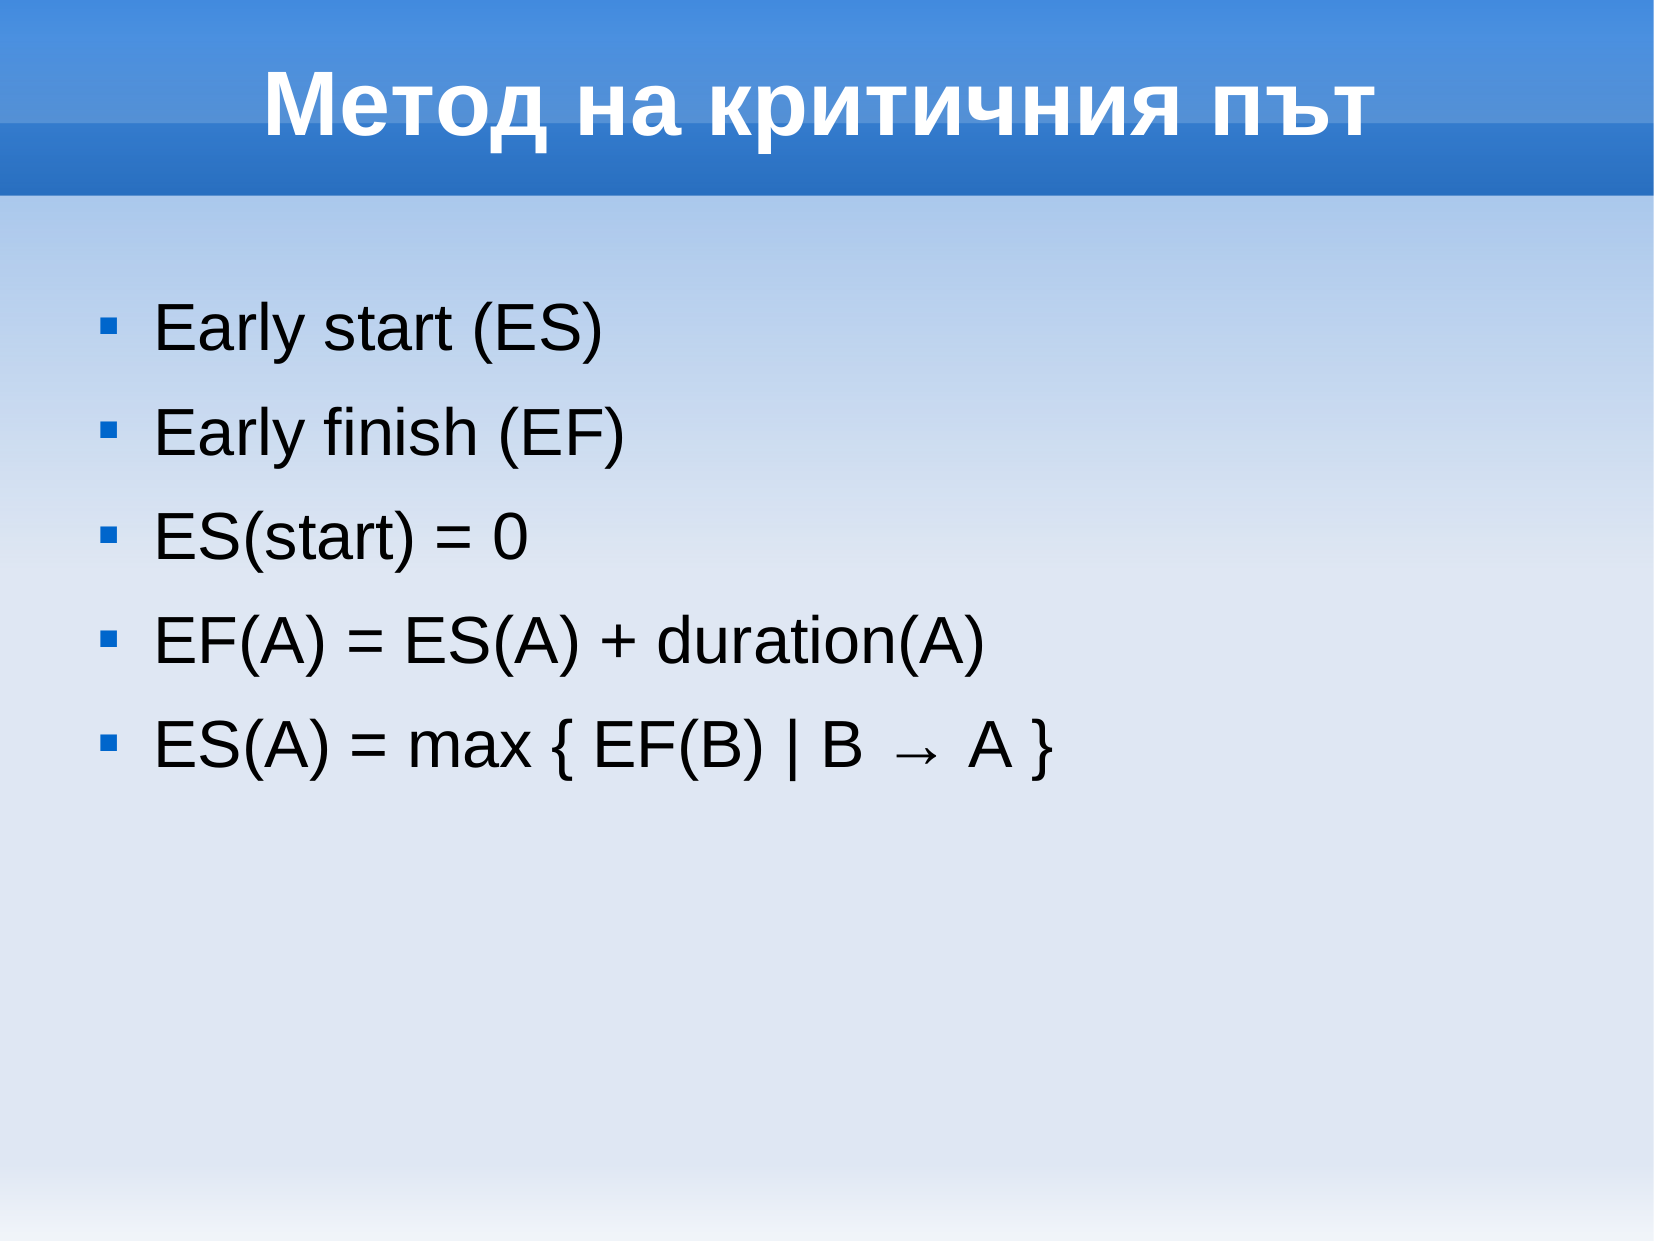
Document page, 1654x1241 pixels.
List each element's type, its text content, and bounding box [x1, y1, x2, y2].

list Early start (ES) Early finish (EF) ES(start) = 0 EF(A) = ES(A) + duration(A) ES(A) = max { EF(B) | B → A } [82, 290, 1571, 1094]
picture [0, 0, 1654, 1241]
title Метод на критичния път [76, 7, 1565, 200]
